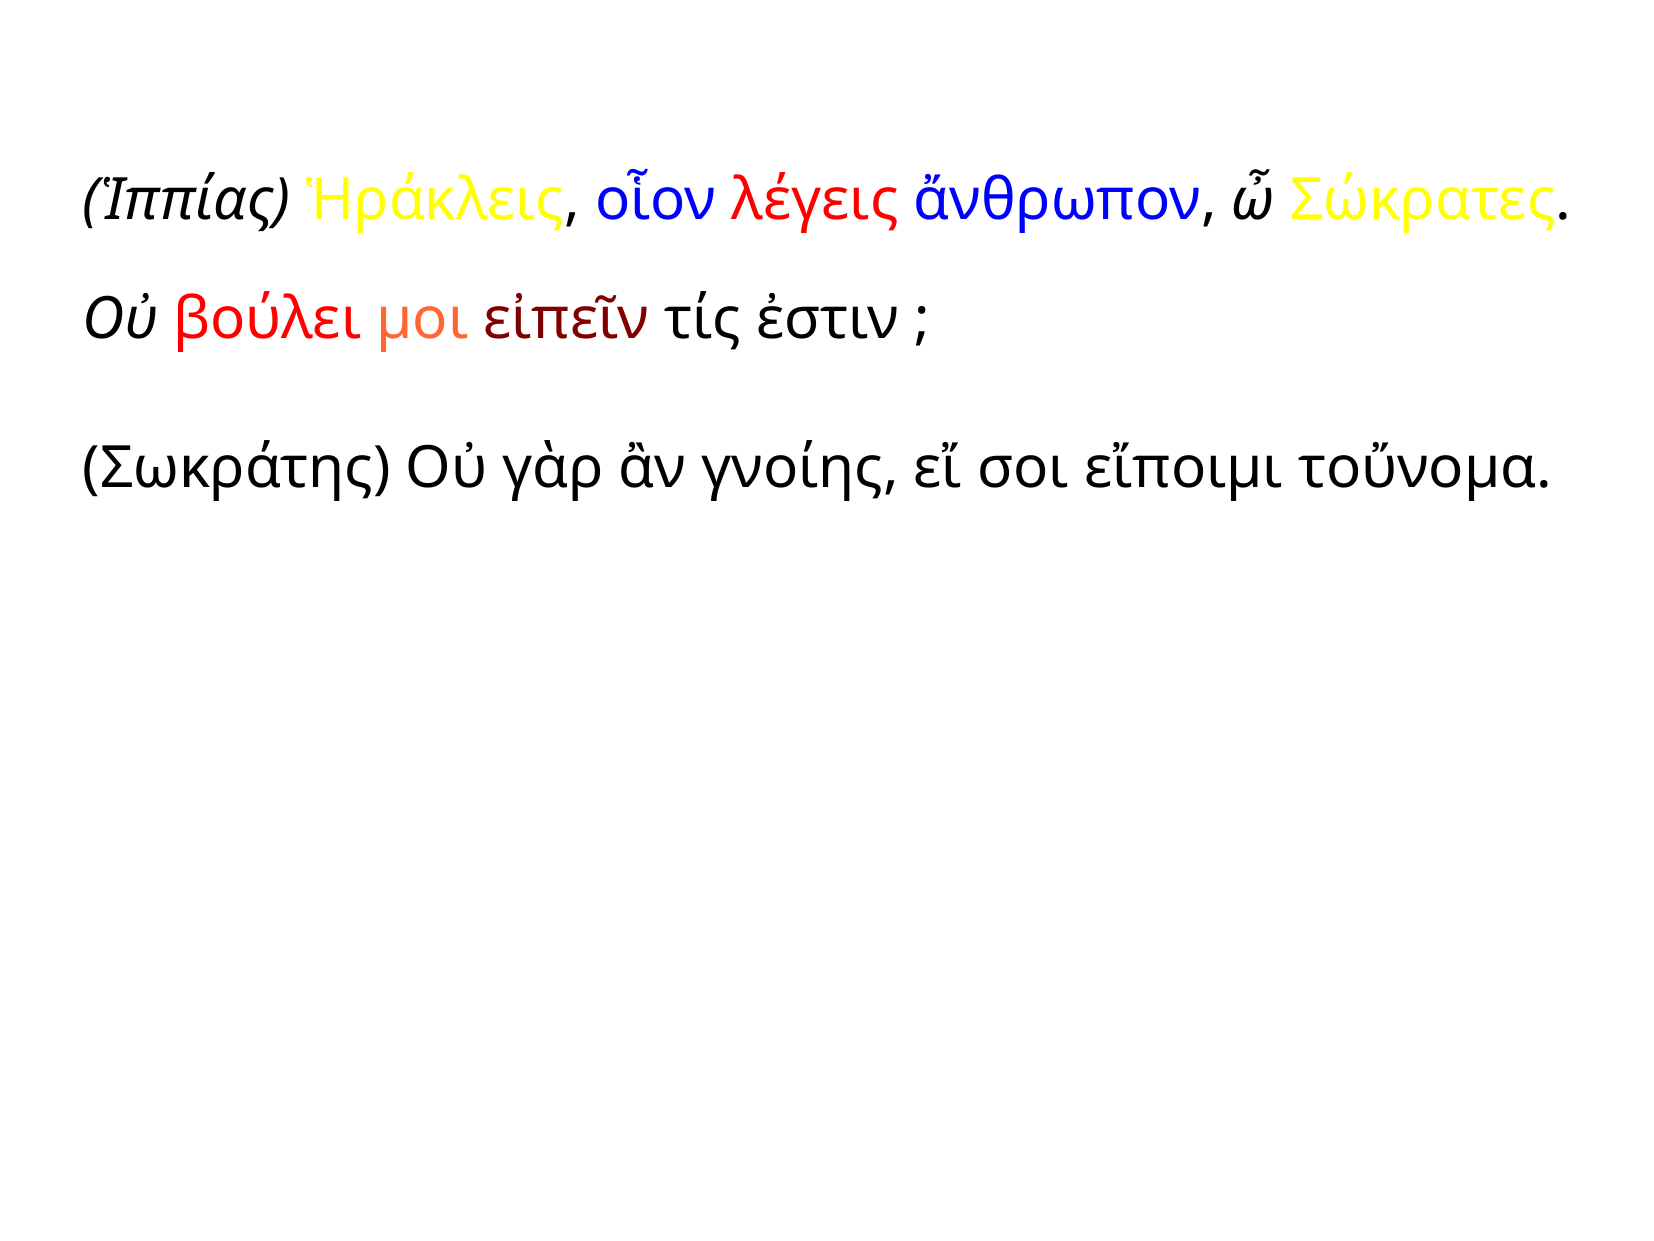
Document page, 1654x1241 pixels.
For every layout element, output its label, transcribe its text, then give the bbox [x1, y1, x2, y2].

list (Ἱππίας) Ἡράκλεις, οἷον λέγεις ἄνθρωπον, ὦ Σώκρατες. Οὐ βούλει μοι εἰπεῖν τίς ἐστιν ; (Σωκράτης) Οὐ γὰρ ἂν γνοίης, εἴ σοι εἴποιμι τοὔνομα. [82, 118, 1571, 1184]
